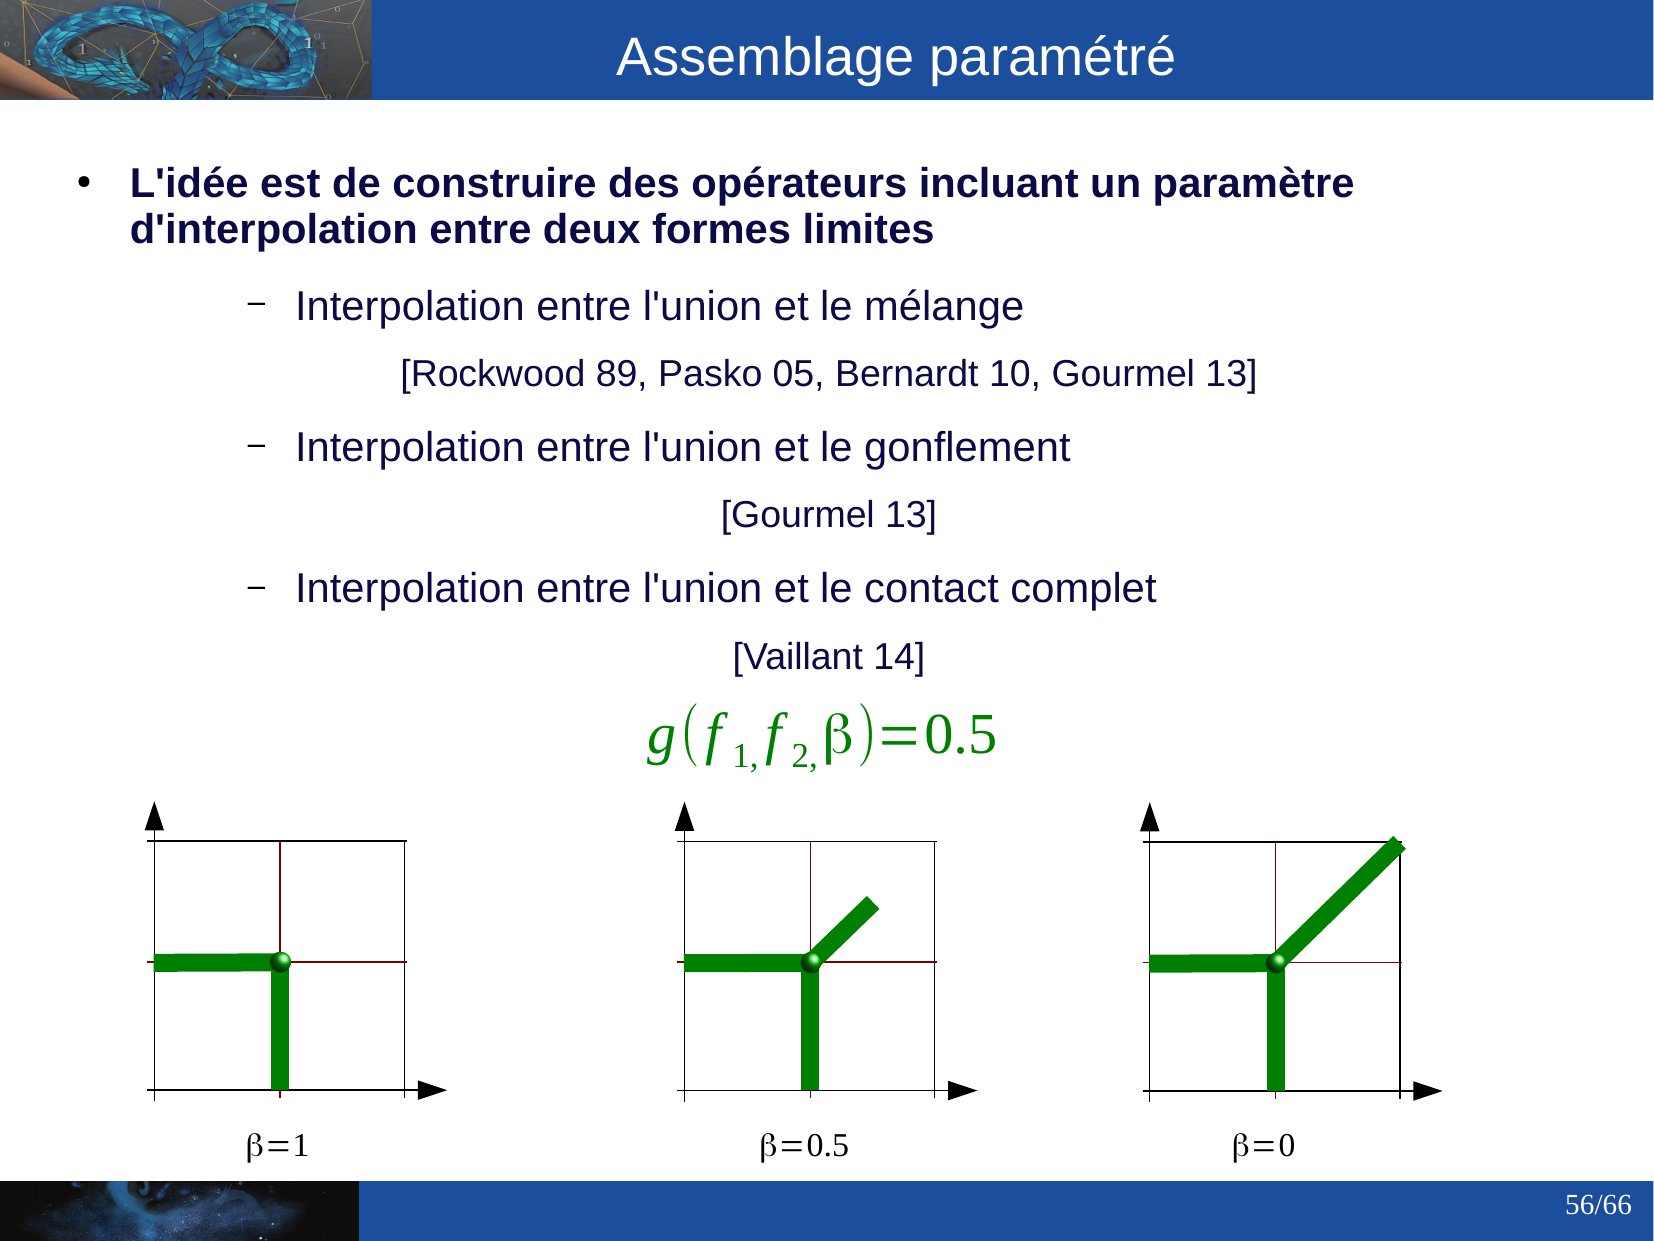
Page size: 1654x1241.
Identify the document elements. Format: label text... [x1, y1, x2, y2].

list L'idée est de construire des opérateurs incluant un paramètre d'interpolation entre deux formes limites Interpolation entre l'union et le mélange [Rockwood 89, Pasko 05, Bernardt 10, Gourmel 13] Interpolation entre l'union et le gonflement [Gourmel 13] Interpolation entre l'union et le contact complet [Vaillant 14] [58, 159, 1600, 1145]
chart [241, 1126, 314, 1166]
title Assemblage paramétré [387, 10, 1407, 102]
picture [0, 1181, 1654, 1241]
chart [755, 1126, 853, 1166]
chart [638, 700, 1004, 776]
picture [0, 0, 1654, 100]
chart [1228, 1126, 1299, 1166]
